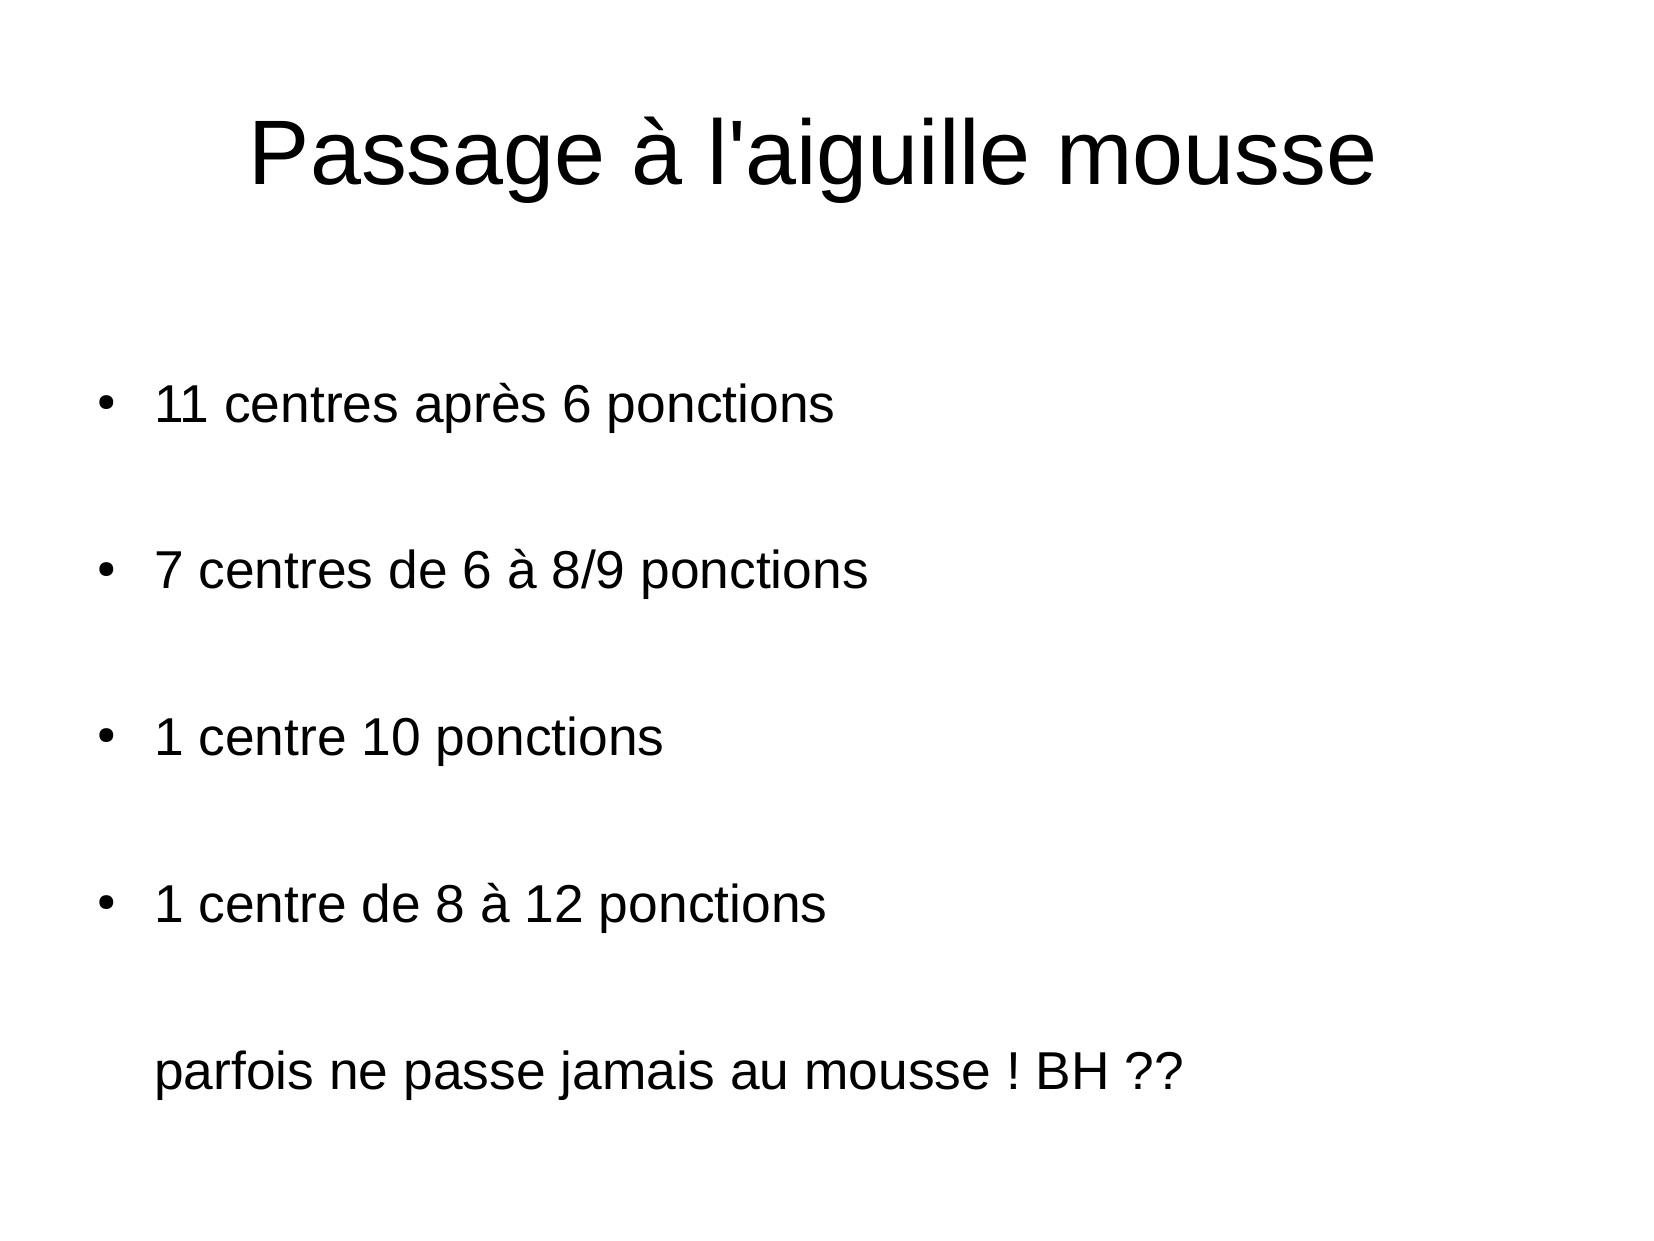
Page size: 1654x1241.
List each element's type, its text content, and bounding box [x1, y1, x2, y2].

title Passage à l'aiguille mousse [82, 49, 1571, 257]
list 11 centres après 6 ponctions 7 centres de 6 à 8/9 ponctions 1 centre 10 ponctions 1 centre de 8 à 12 ponctions parfois ne passe jamais au mousse ! BH ?? [82, 290, 1571, 1109]
